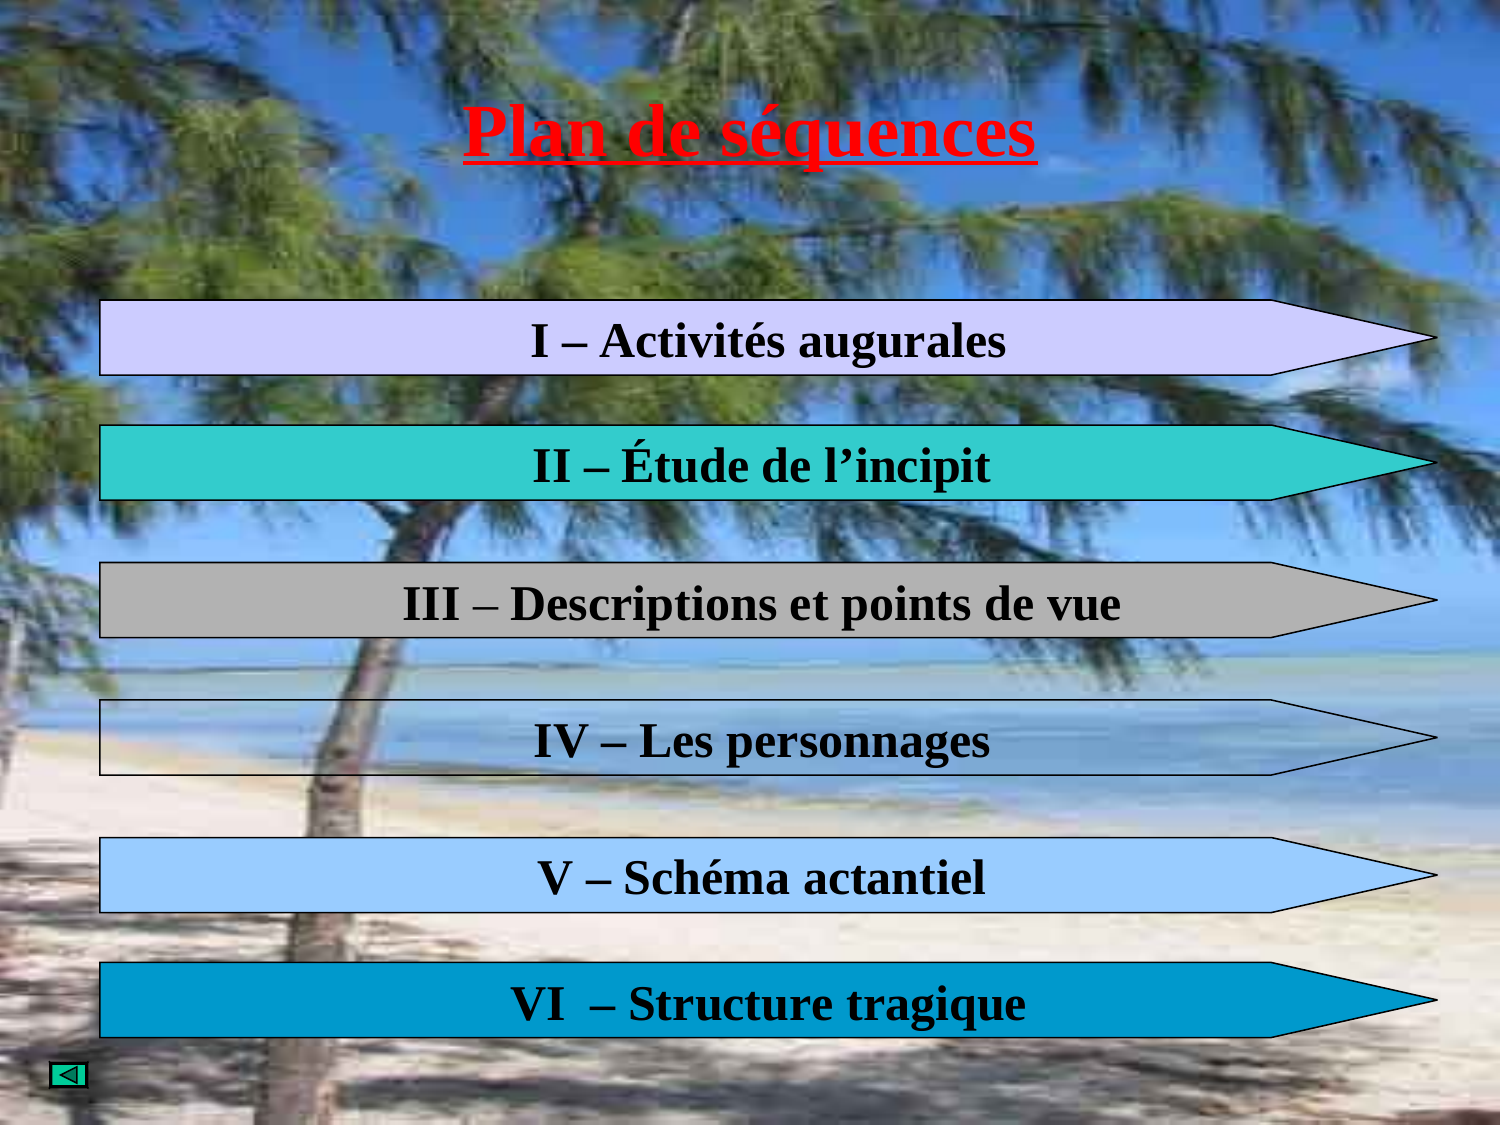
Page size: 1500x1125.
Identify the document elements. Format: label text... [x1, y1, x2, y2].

text_box IV – Les personnages [99, 699, 1438, 776]
text_box III – Descriptions et points de vue [99, 562, 1438, 638]
picture [0, 0, 1500, 1125]
text_box V – Schéma actantiel [99, 837, 1438, 913]
text_box [51, 1062, 88, 1088]
text_box I – Activités augurales [99, 299, 1438, 376]
text_box II – Étude de l’incipit [99, 425, 1438, 501]
text_box VI – Structure tragique [99, 962, 1438, 1038]
title Plan de séquences [112, 37, 1388, 225]
